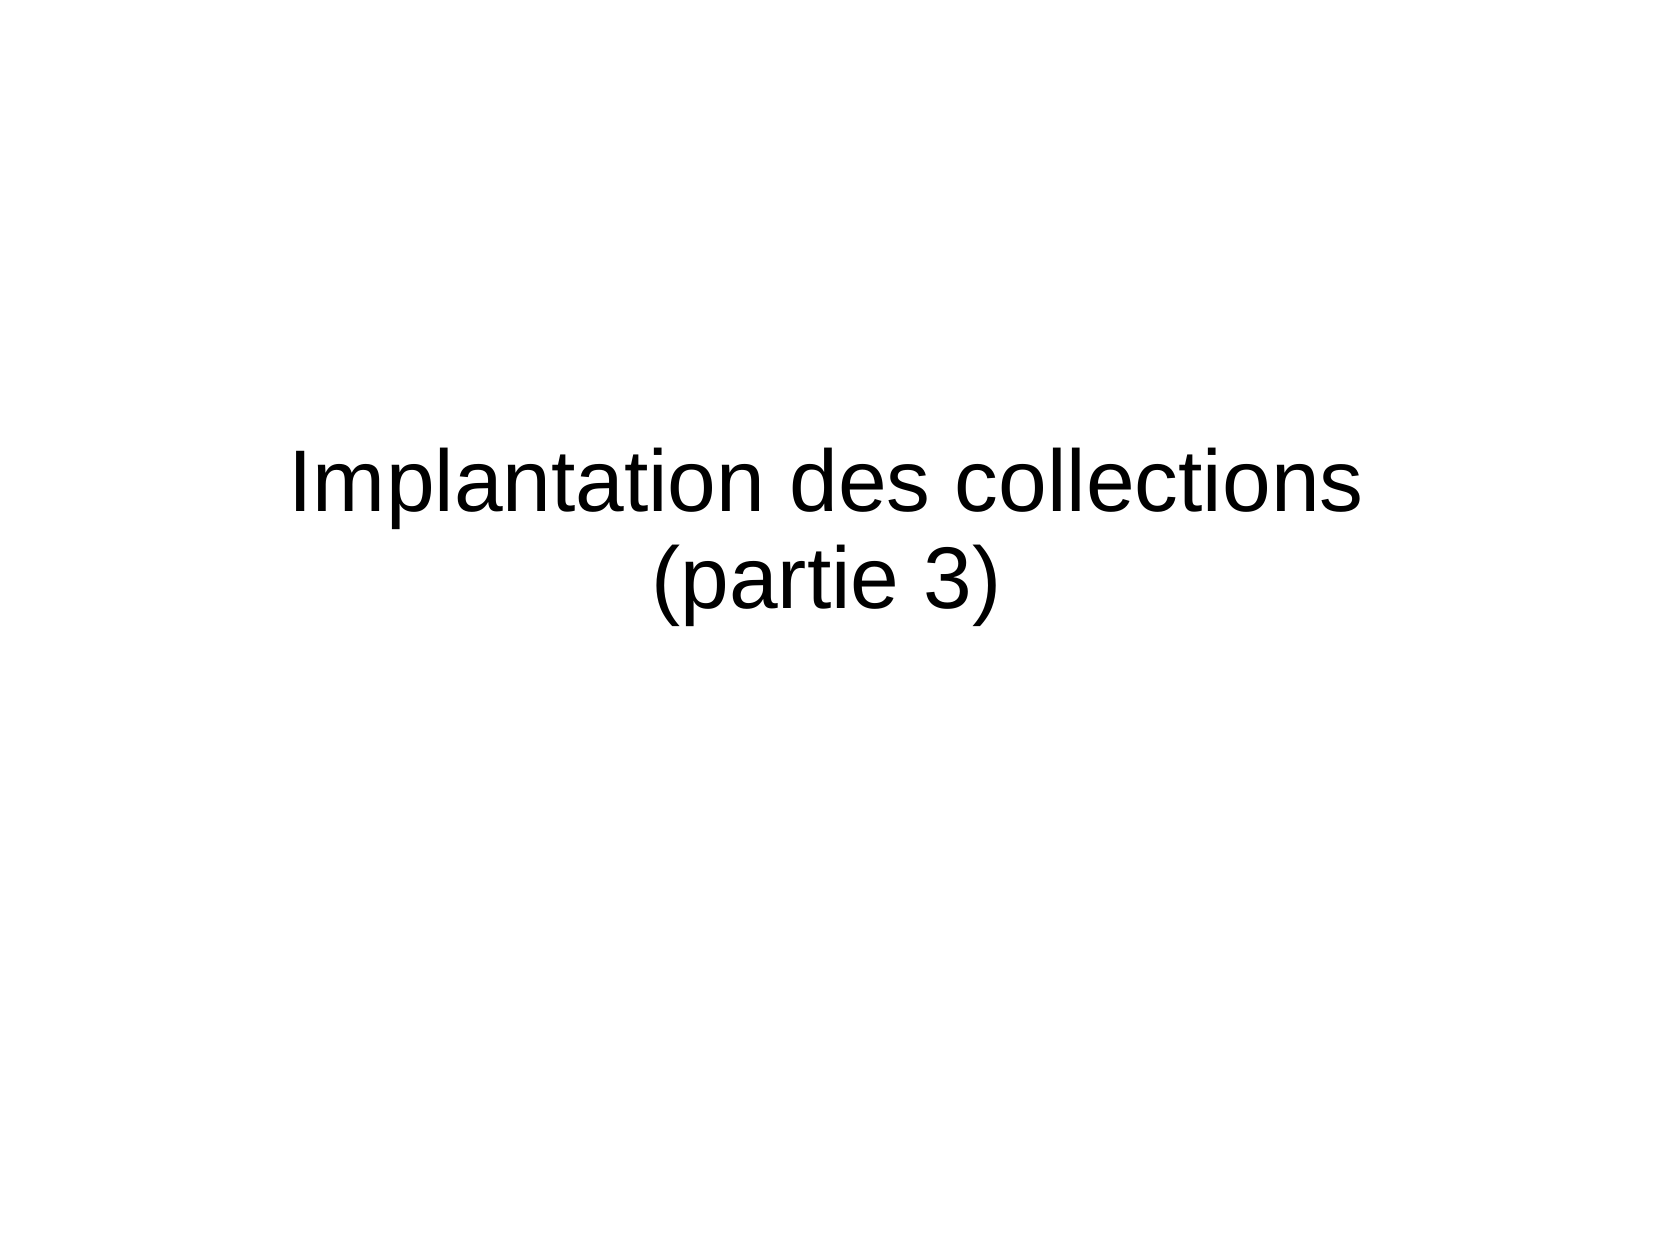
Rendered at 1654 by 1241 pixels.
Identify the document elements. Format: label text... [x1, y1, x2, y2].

subtitle Implantation des collections (partie 3) [82, 49, 1571, 1010]
